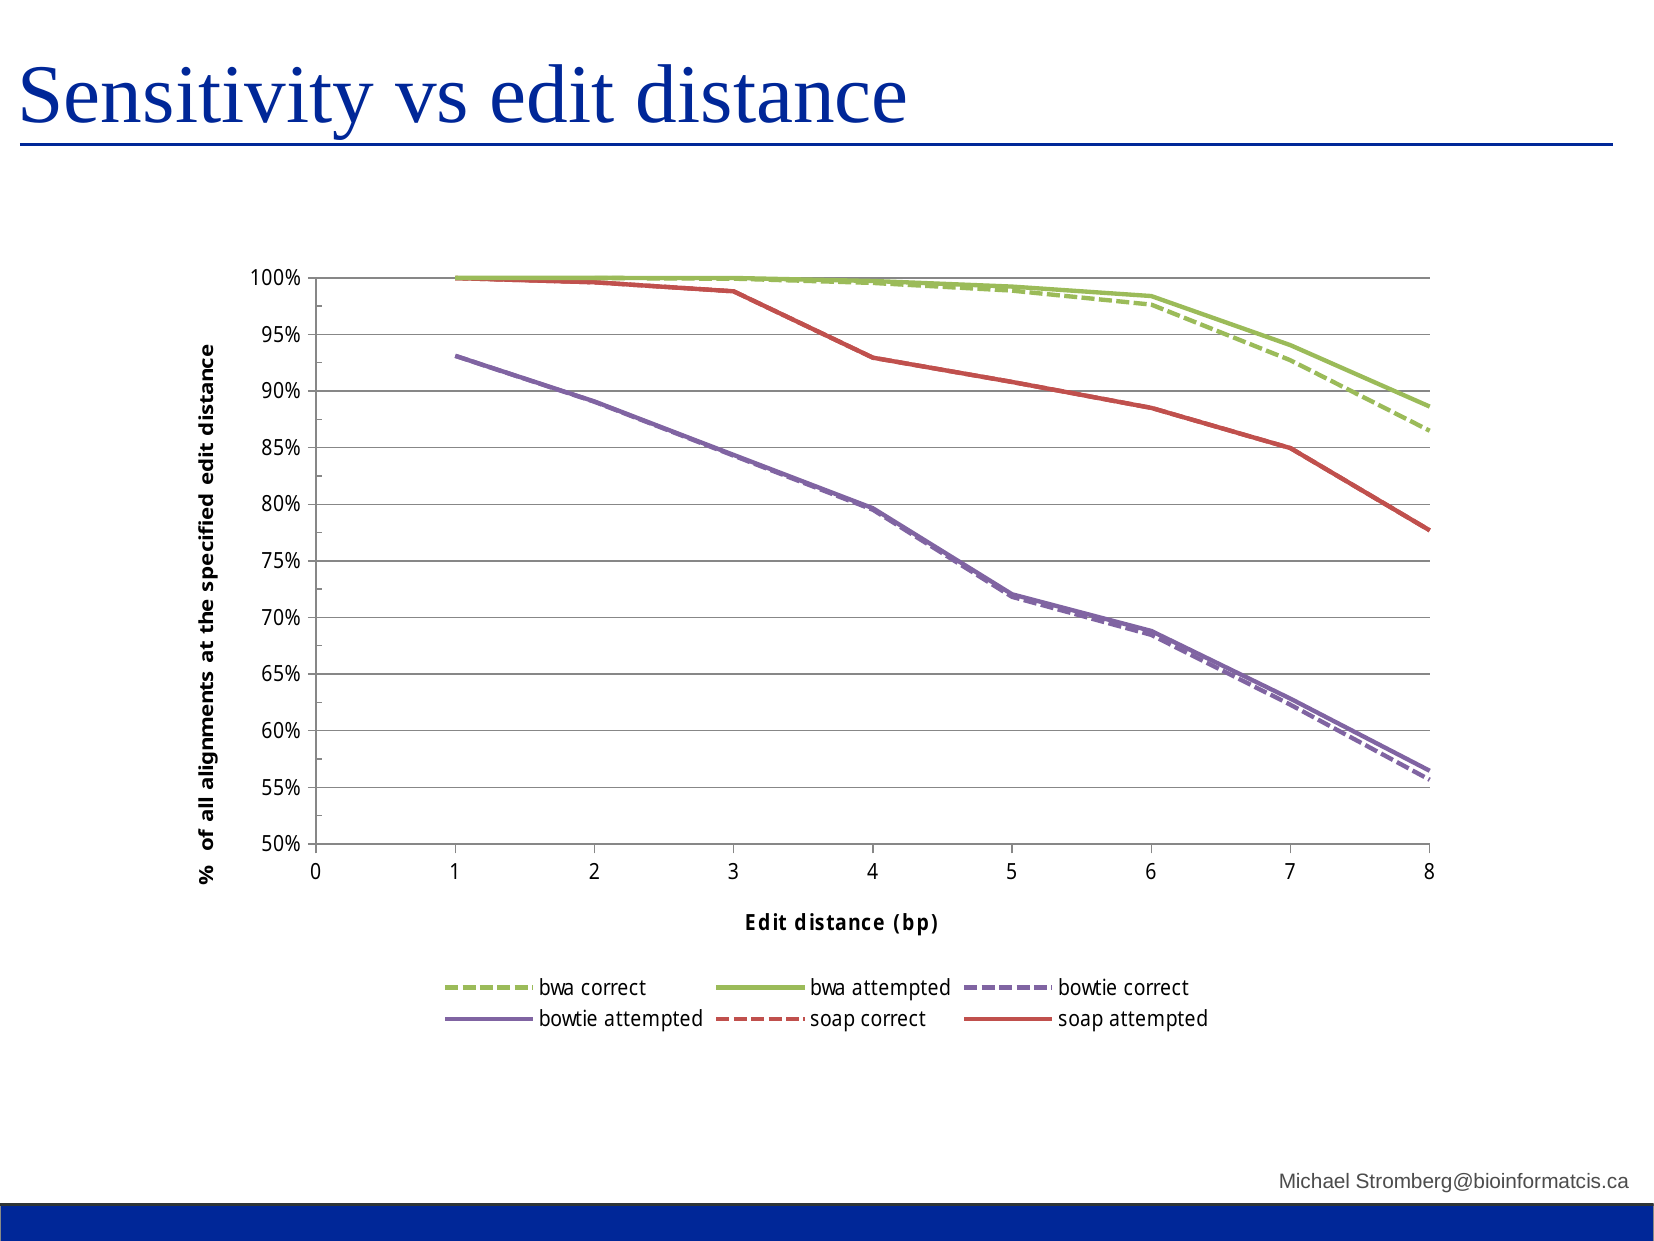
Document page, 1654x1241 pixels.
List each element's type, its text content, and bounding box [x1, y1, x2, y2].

text_box Michael Stromberg@bioinformatcis.ca [1263, 1161, 1644, 1201]
picture [164, 231, 1489, 1050]
title Sensitivity vs edit distance [17, 0, 1589, 198]
